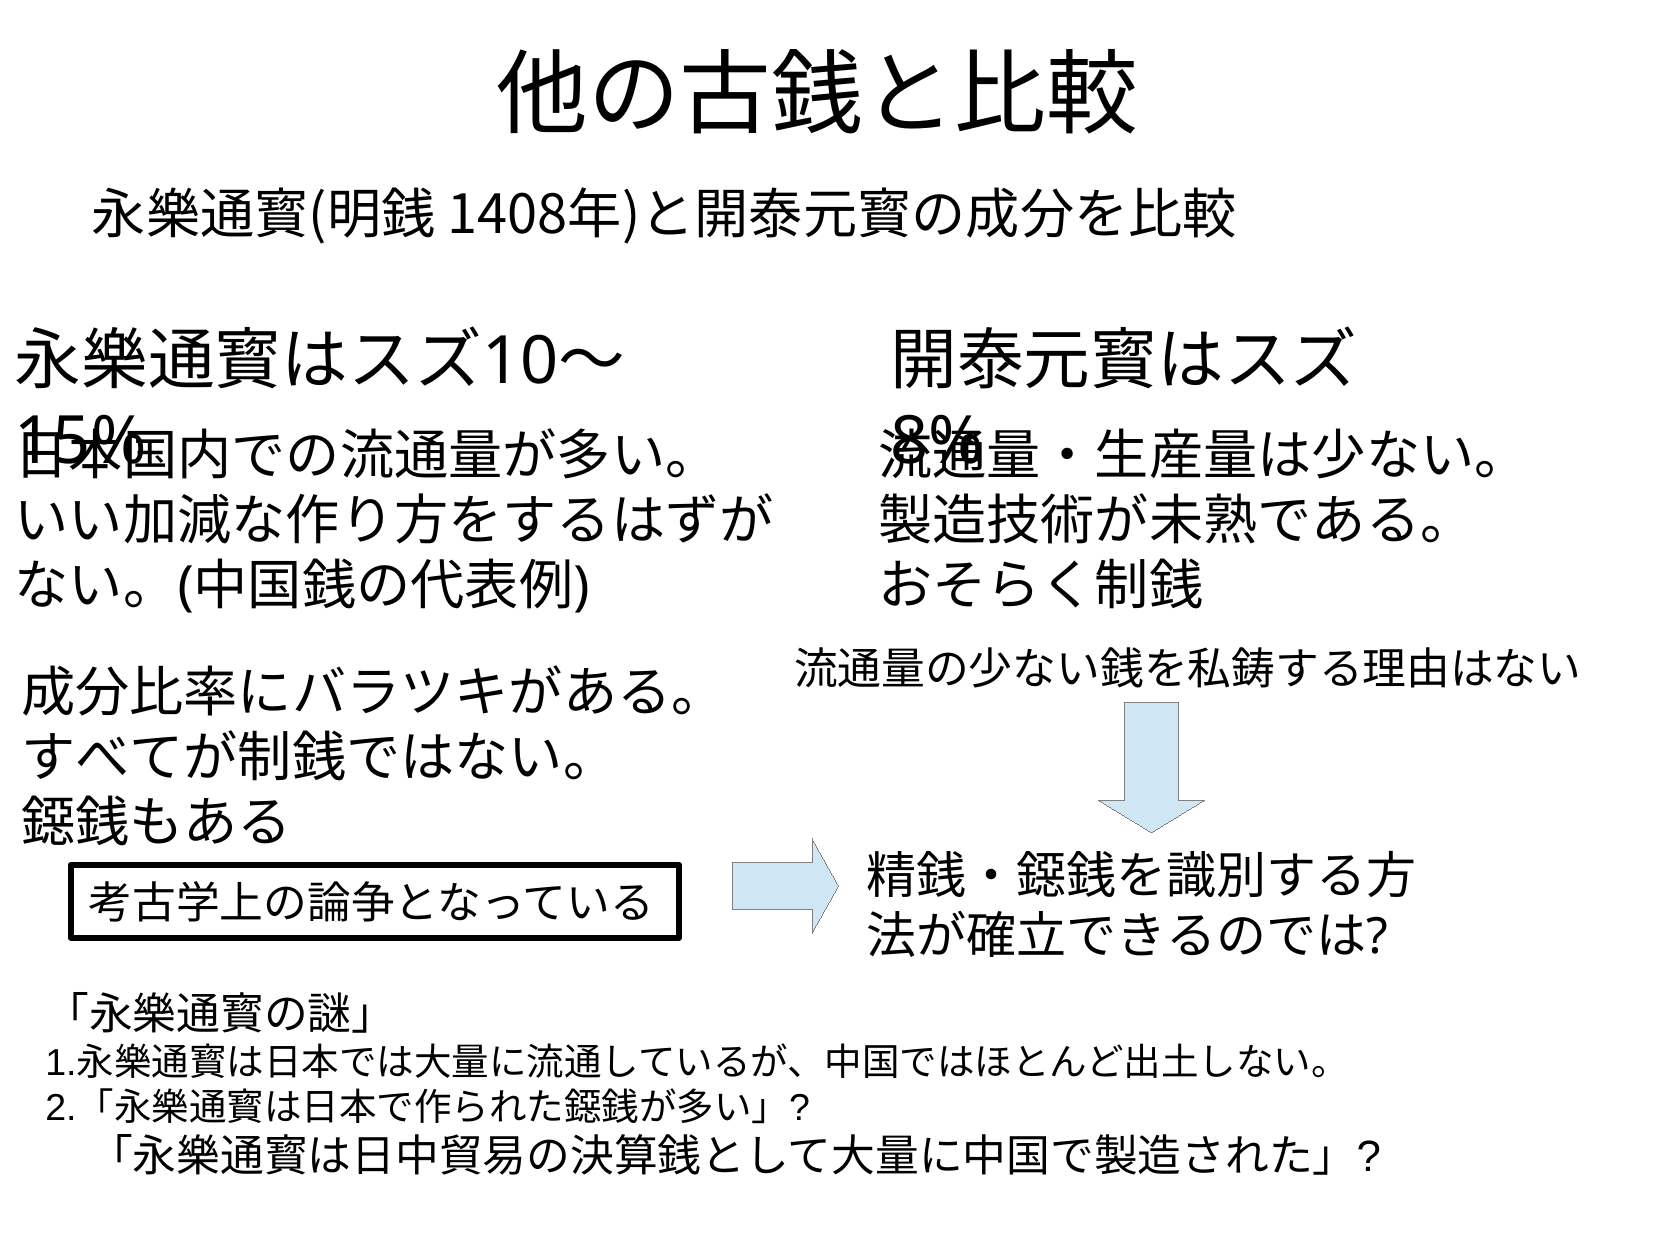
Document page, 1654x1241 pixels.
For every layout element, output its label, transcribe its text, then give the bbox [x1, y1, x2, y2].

text_box 「永樂通寳の謎」 1.永樂通寳は日本では大量に流通しているが、中国ではほとんど出土しない。 2.「永樂通寳は日本で作られた鐚銭が多い」? 「永樂通寳は日中貿易の決算銭として大量に中国で製造された」? [30, 978, 1623, 1189]
list 永樂通寳(明銭 1408年)と開泰元寳の成分を比較 [91, 179, 1580, 283]
text_box 永樂通寳はスズ10〜15% [0, 309, 758, 413]
text_box 精銭・鐚銭を識別する方法が確立できるのでは? [851, 836, 1479, 978]
text_box 日本国内での流通量が多い。 いい加減な作り方をするはずがない。(中国銭の代表例) [0, 413, 797, 623]
text_box 流通量・生産量は少ない。 製造技術が未熟である。 おそらく制銭 [863, 413, 1654, 623]
text_box 流通量の少ない銭を私鋳する理由はない [779, 633, 1654, 701]
title 他の古銭と比較 [73, 0, 1562, 193]
text_box 考古学上の論争となっている [70, 864, 680, 938]
text_box [732, 838, 839, 934]
text_box 成分比率にバラツキがある。 すべてが制銭ではない。 鐚銭もある [6, 650, 827, 872]
text_box 開泰元寳はスズ8% [875, 309, 1461, 413]
text_box [1098, 702, 1205, 833]
